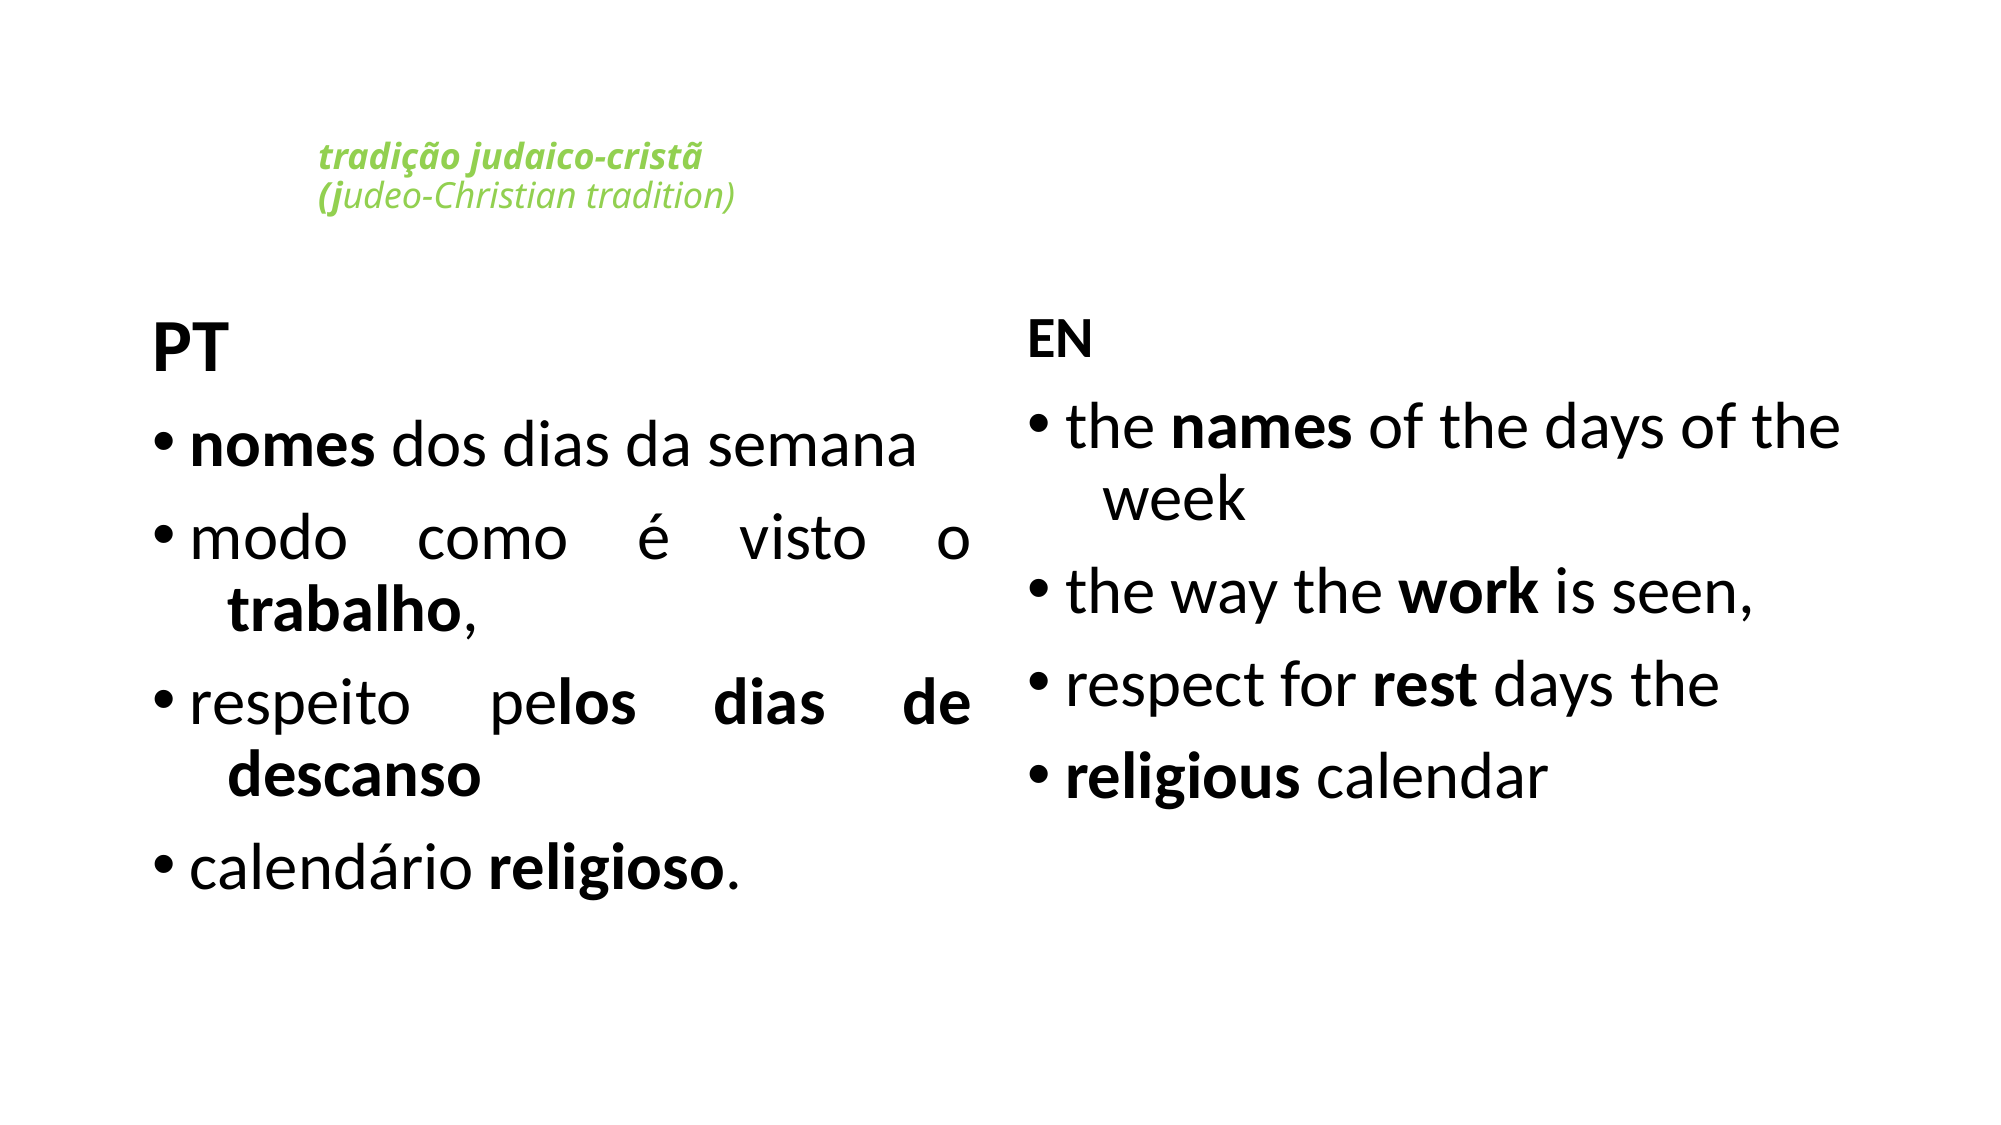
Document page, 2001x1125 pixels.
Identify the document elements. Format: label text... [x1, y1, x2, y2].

list PT nomes dos dias da semana modo como é visto o trabalho, respeito pelos dias de descanso calendário religioso. [137, 299, 988, 1014]
list EN the names of the days of the week the way the work is seen, respect for rest days the religious calendar [1012, 299, 1863, 1014]
title tradição judaico-cristã (judeo-Christian tradition) [303, 75, 1725, 268]
